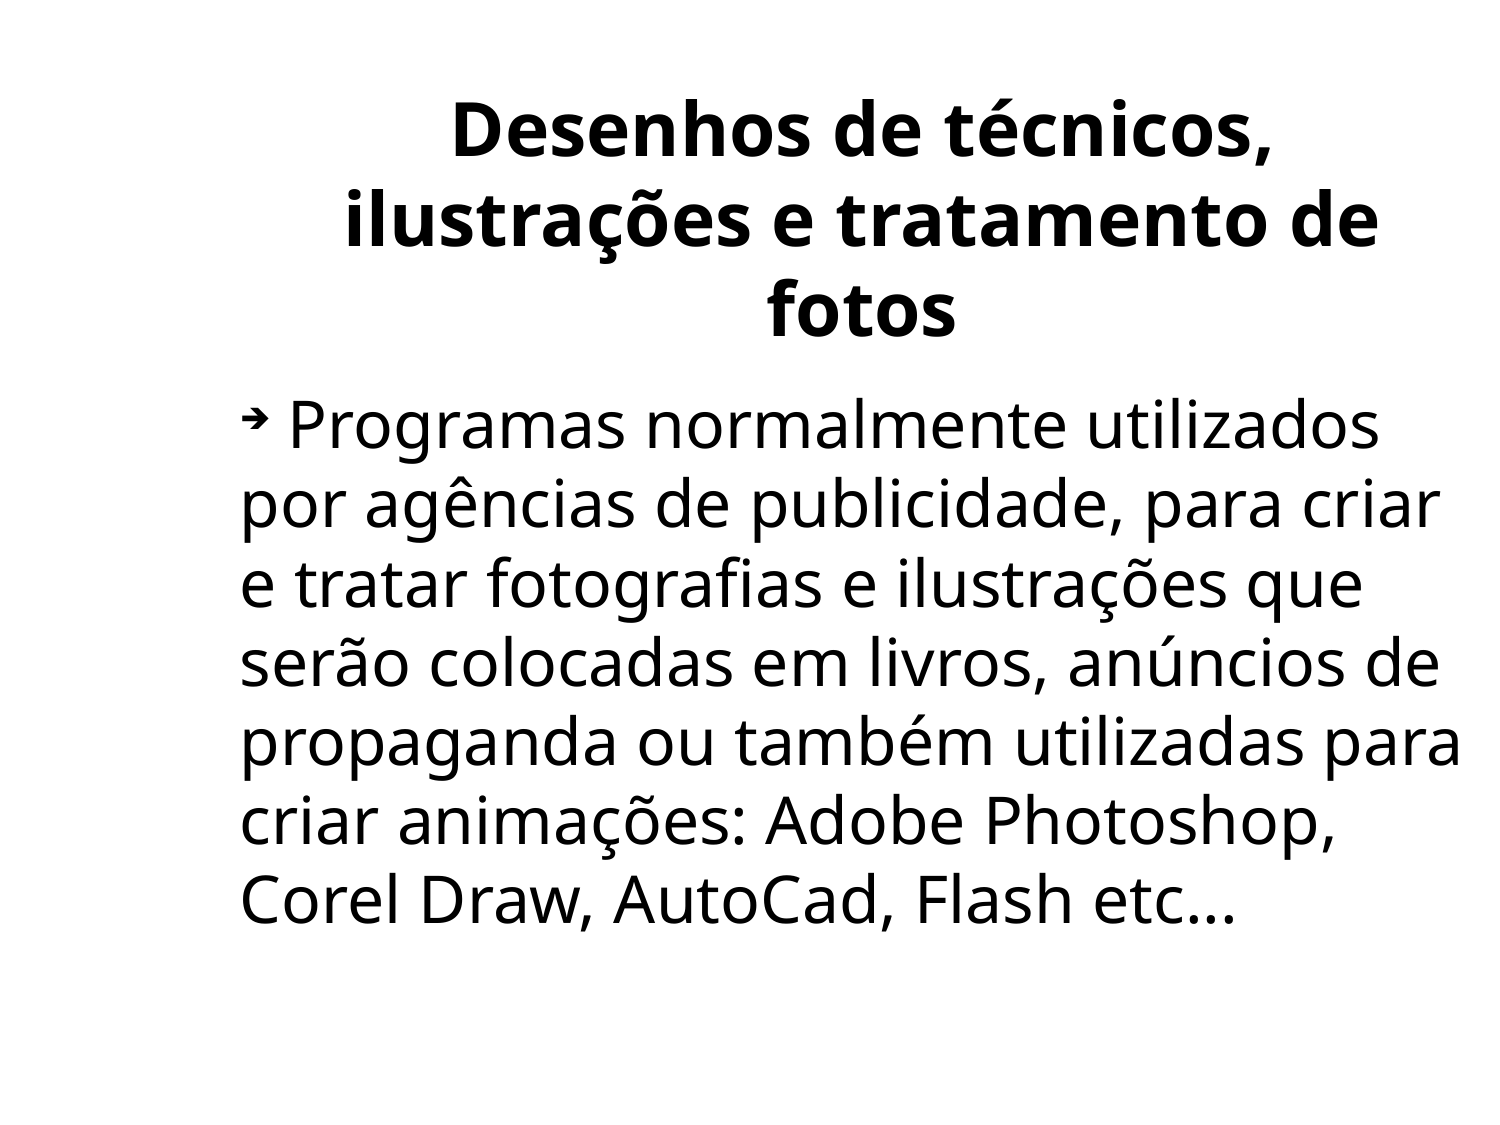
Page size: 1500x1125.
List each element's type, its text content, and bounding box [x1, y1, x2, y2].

list Programas normalmente utilizados por agências de publicidade, para criar e tratar fotografias e ilustrações que serão colocadas em livros, anúncios de propaganda ou também utilizadas para criar animações: Adobe Photoshop, Corel Draw, AutoCad, Flash etc... [225, 375, 1500, 785]
title Desenhos de técnicos, ilustrações e tratamento de fotos [225, 107, 1500, 325]
